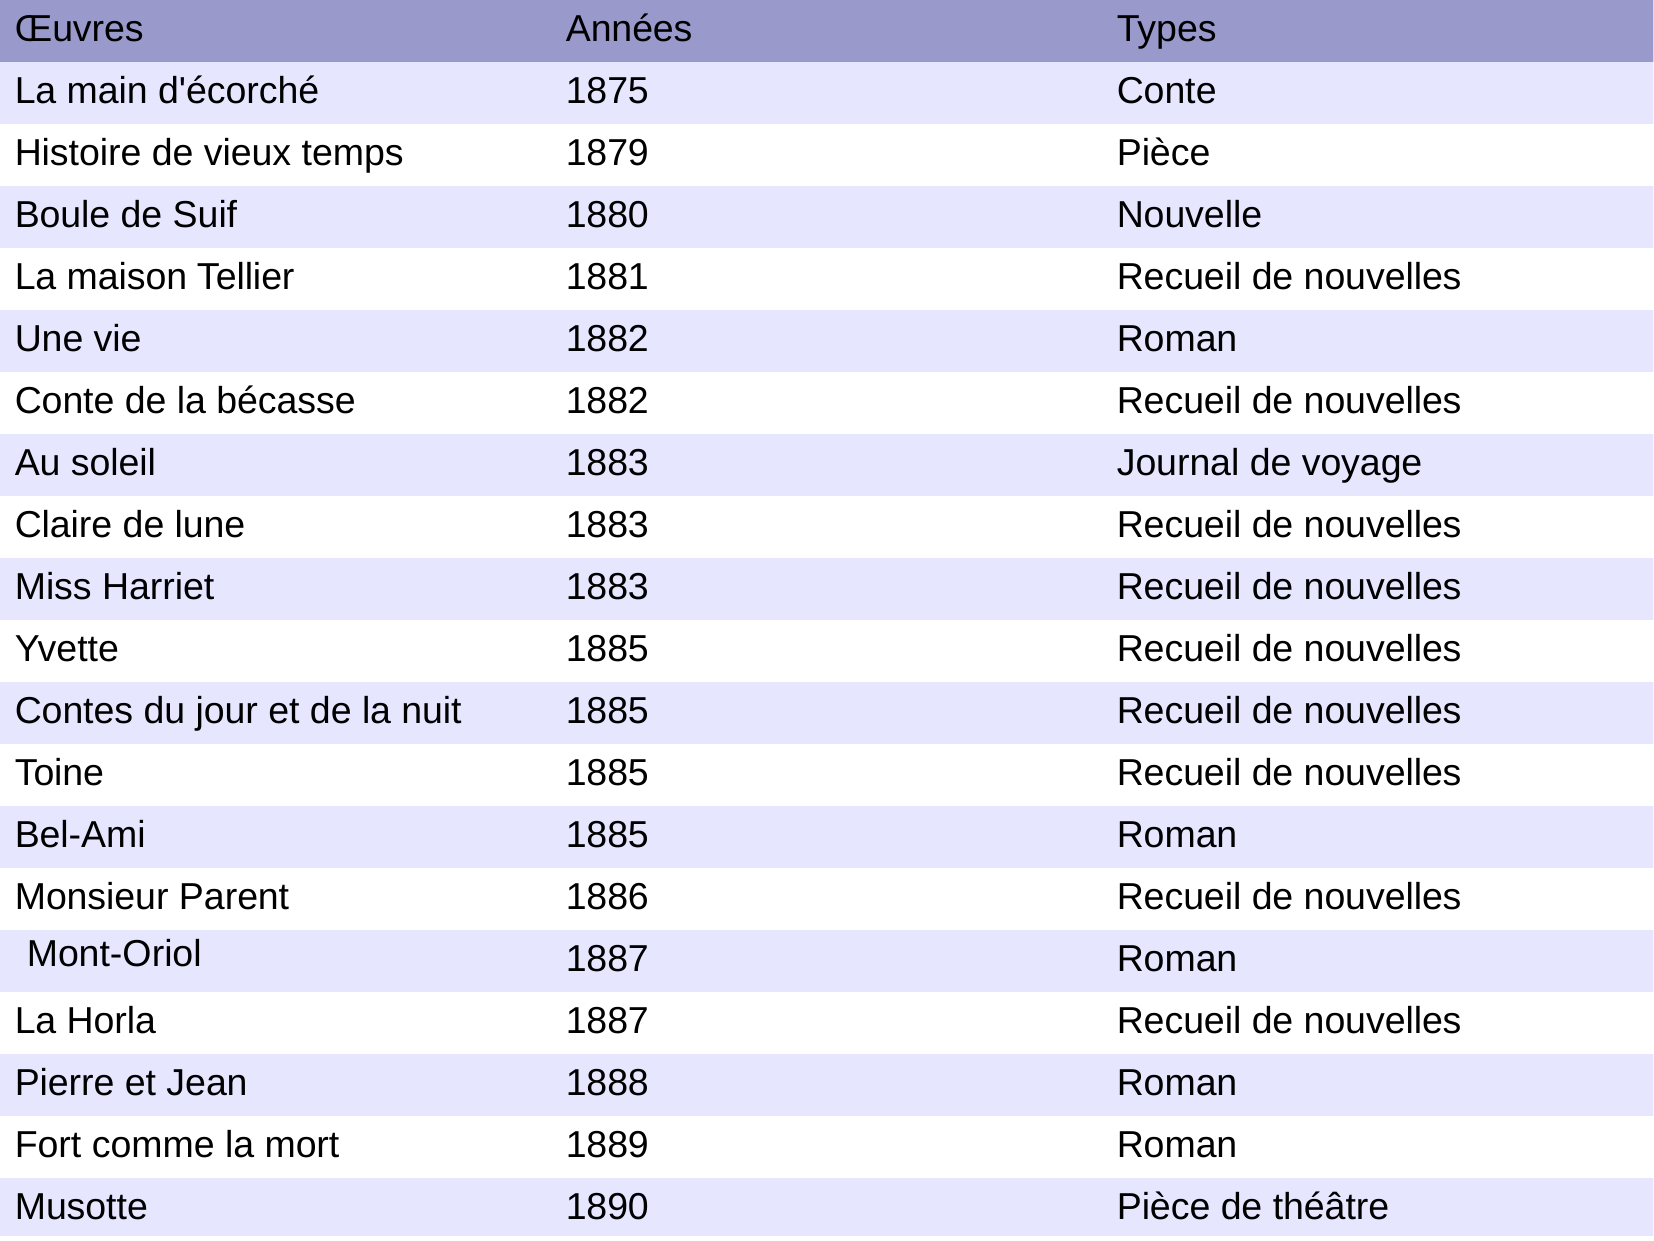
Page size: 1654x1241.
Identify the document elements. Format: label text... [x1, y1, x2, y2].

table_header Œuvres [0, 0, 551, 62]
table_cell Recueil de nouvelles [1102, 620, 1654, 682]
table_cell La maison Tellier [0, 248, 551, 310]
table_cell Contes du jour et de la nuit [0, 682, 551, 744]
table_cell Roman [1102, 806, 1654, 868]
table_cell Roman [1102, 310, 1654, 372]
table_cell Nouvelle [1102, 186, 1654, 248]
table_cell Monsieur Parent [0, 868, 551, 930]
table_cell 1887 [551, 992, 1102, 1054]
table_cell Bel-Ami [0, 806, 551, 868]
table_cell Pièce [1102, 124, 1654, 186]
table_cell 1886 [551, 868, 1102, 930]
table_cell Musotte [0, 1178, 551, 1236]
table_cell Roman [1102, 1054, 1654, 1116]
table_cell Claire de lune [0, 496, 551, 558]
table_cell 1880 [551, 186, 1102, 248]
table_cell 1879 [551, 124, 1102, 186]
text_box Mont-Oriol [12, 925, 217, 983]
table_cell Yvette [0, 620, 551, 682]
table_cell Histoire de vieux temps [0, 124, 551, 186]
table_cell Conte de la bécasse [0, 372, 551, 434]
table_cell 1881 [551, 248, 1102, 310]
table_cell Pièce de théâtre [1102, 1178, 1654, 1236]
table_cell Recueil de nouvelles [1102, 558, 1654, 620]
table_cell 1883 [551, 434, 1102, 496]
table_cell Pierre et Jean [0, 1054, 551, 1116]
table_cell Recueil de nouvelles [1102, 744, 1654, 806]
table_cell Recueil de nouvelles [1102, 868, 1654, 930]
table_cell Recueil de nouvelles [1102, 992, 1654, 1054]
table_cell 1883 [551, 558, 1102, 620]
table_cell 1885 [551, 744, 1102, 806]
table_cell Roman [1102, 1116, 1654, 1178]
table_cell 1885 [551, 682, 1102, 744]
table_cell La main d'écorché [0, 62, 551, 124]
table_cell 1885 [551, 620, 1102, 682]
table_cell 1888 [551, 1054, 1102, 1116]
table_header Types [1102, 0, 1654, 62]
table_cell 1890 [551, 1178, 1102, 1236]
table_cell Conte [1102, 62, 1654, 124]
table_cell Journal de voyage [1102, 434, 1654, 496]
table_cell 1882 [551, 372, 1102, 434]
table_cell Toine [0, 744, 551, 806]
table_cell La Horla [0, 992, 551, 1054]
table_cell 1875 [551, 62, 1102, 124]
table_cell Recueil de nouvelles [1102, 248, 1654, 310]
table_cell Boule de Suif [0, 186, 551, 248]
table_cell 1885 [551, 806, 1102, 868]
table_cell 1887 [551, 930, 1102, 992]
table_cell [0, 930, 551, 992]
table_cell Roman [1102, 930, 1654, 992]
table_cell Recueil de nouvelles [1102, 496, 1654, 558]
table_cell 1883 [551, 496, 1102, 558]
table_cell Recueil de nouvelles [1102, 372, 1654, 434]
table_cell Recueil de nouvelles [1102, 682, 1654, 744]
table_cell Une vie [0, 310, 551, 372]
table_header Années [551, 0, 1102, 62]
table_cell Au soleil [0, 434, 551, 496]
table_cell Miss Harriet [0, 558, 551, 620]
table_cell 1889 [551, 1116, 1102, 1178]
table_cell Fort comme la mort [0, 1116, 551, 1178]
table_cell 1882 [551, 310, 1102, 372]
